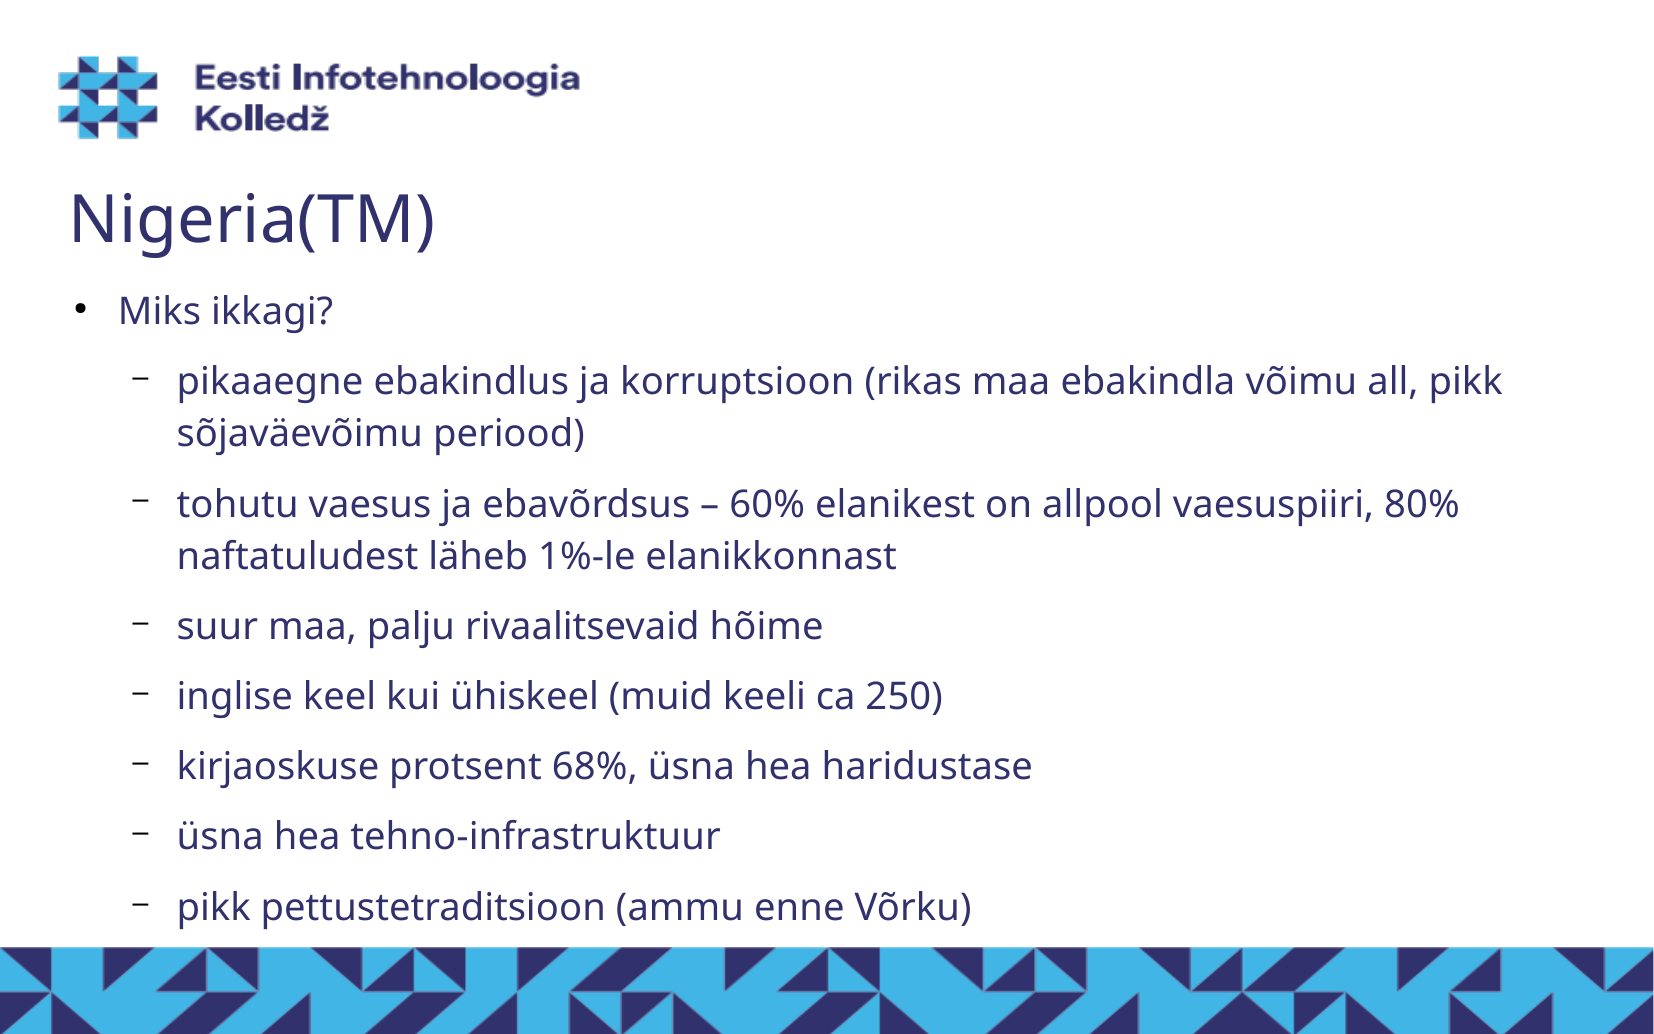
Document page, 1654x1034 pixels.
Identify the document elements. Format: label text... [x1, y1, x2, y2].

title Nigeria(TM) [68, 147, 1536, 283]
list Miks ikkagi? pikaaegne ebakindlus ja korruptsioon (rikas maa ebakindla võimu all, pikk sõjaväevõimu periood) tohutu vaesus ja ebavõrdsus – 60% elanikest on allpool vaesuspiiri, 80% naftatuludest läheb 1%-le elanikkonnast suur maa, palju rivaalitsevaid hõime inglise keel kui ühiskeel (muid keeli ca 250) kirjaoskuse protsent 68%, üsna hea haridustase üsna hea tehno-infrastruktuur pikk pettustetraditsioon (ammu enne Võrku) [59, 283, 1595, 936]
